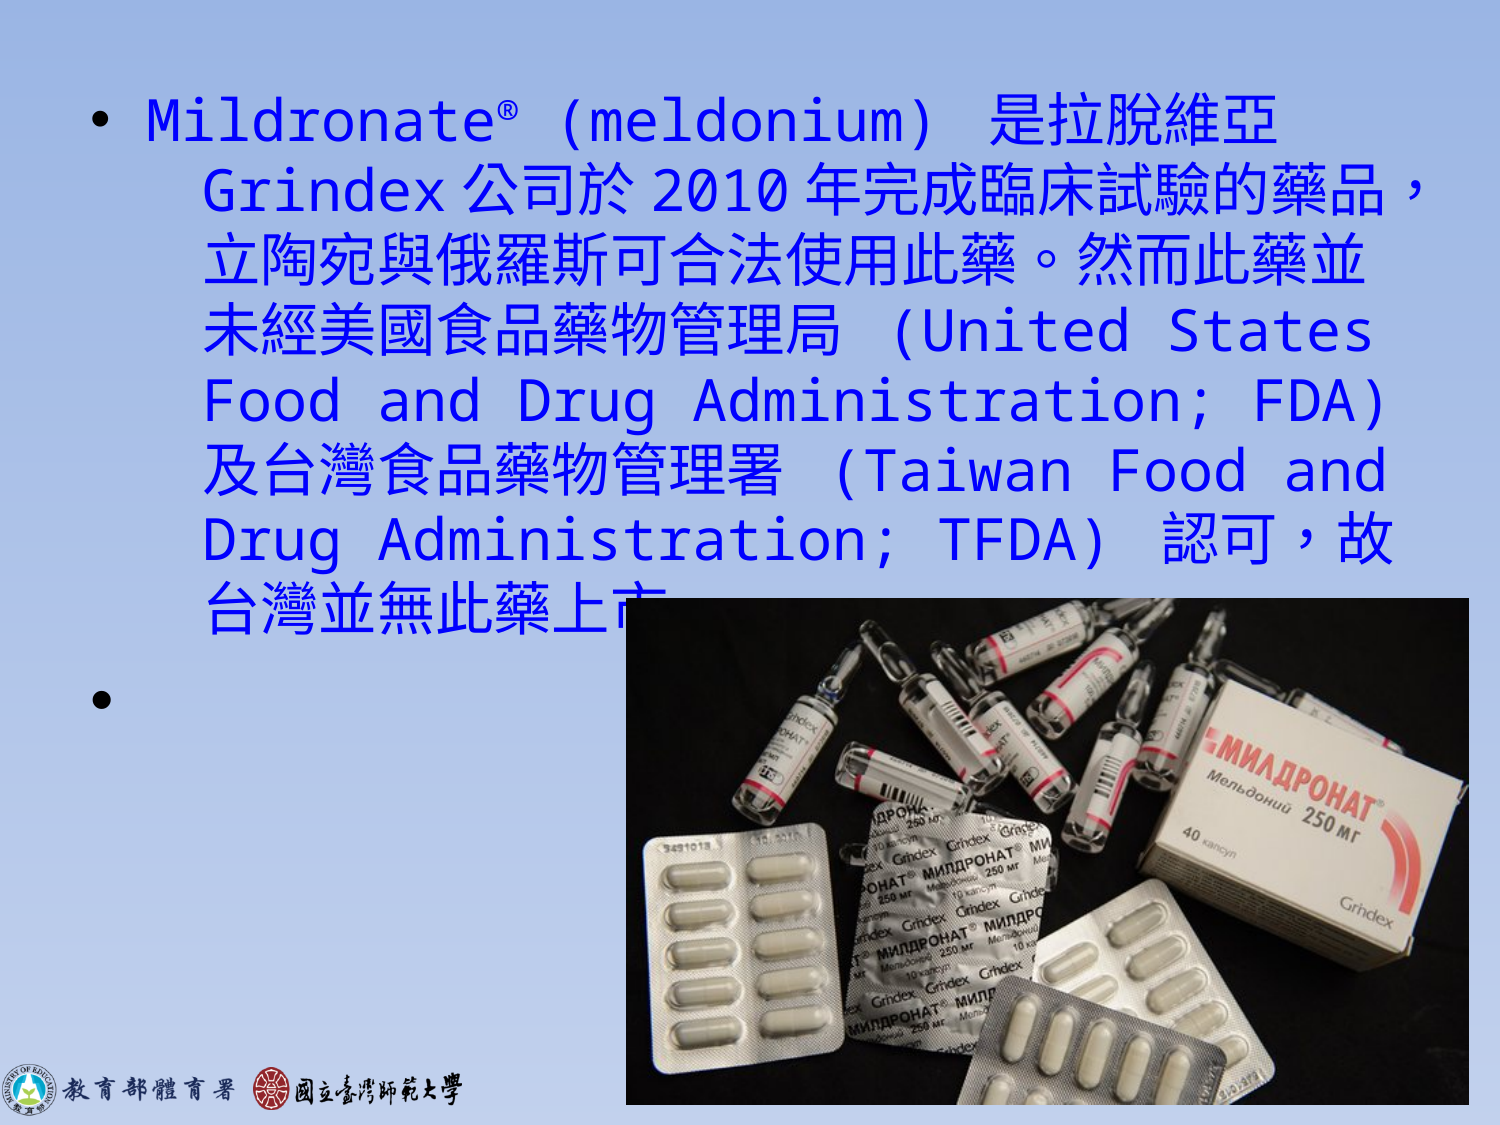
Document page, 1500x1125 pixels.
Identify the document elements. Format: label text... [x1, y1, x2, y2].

picture [626, 598, 1469, 1105]
list Mildronate® (meldonium) 是拉脫維亞Grindex公司於2010年完成臨床試驗的藥品，立陶宛與俄羅斯可合法使用此藥。然而此藥並未經美國食品藥物管理局 (United States Food and Drug Administration; FDA) 及台灣食品藥物管理署 (Taiwan Food and Drug Administration; TFDA) 認可，故台灣並無此藥上市。 [75, 76, 1426, 781]
